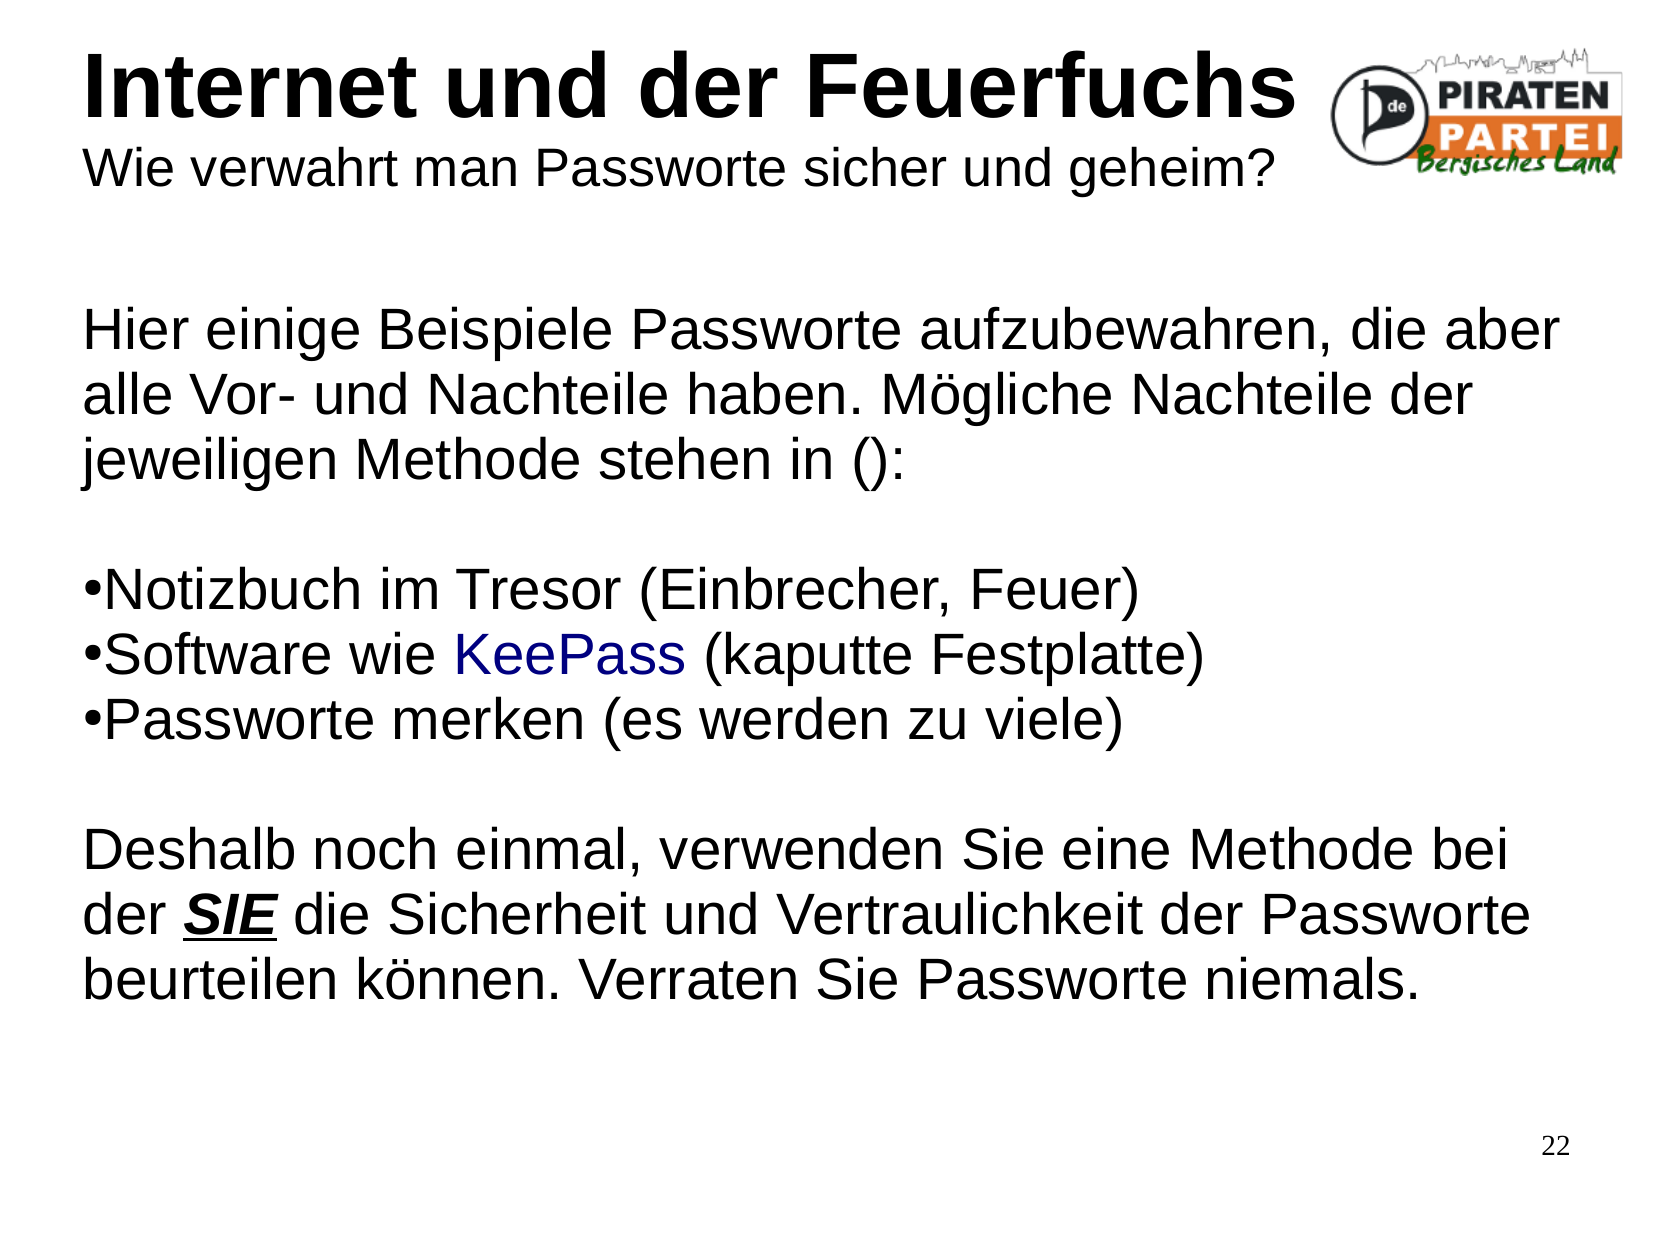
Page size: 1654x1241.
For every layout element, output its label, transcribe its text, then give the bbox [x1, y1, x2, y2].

title Internet und der Feuerfuchs Wie verwahrt man Passworte sicher und geheim? [82, 34, 1571, 198]
picture [1328, 47, 1625, 176]
subtitle Hier einige Beispiele Passworte aufzubewahren, die aber alle Vor- und Nachteile haben. Mögliche Nachteile der jeweiligen Methode stehen in (): Notizbuch im Tresor (Einbrecher, Feuer) Software wie KeePass (kaputte Festplatte) Passworte merken (es werden zu viele) Deshalb noch einmal, verwenden Sie eine Methode bei der SIE die Sicherheit und Vertraulichkeit der Passworte beurteilen können. Verraten Sie Passworte niemals. [82, 206, 1571, 1102]
